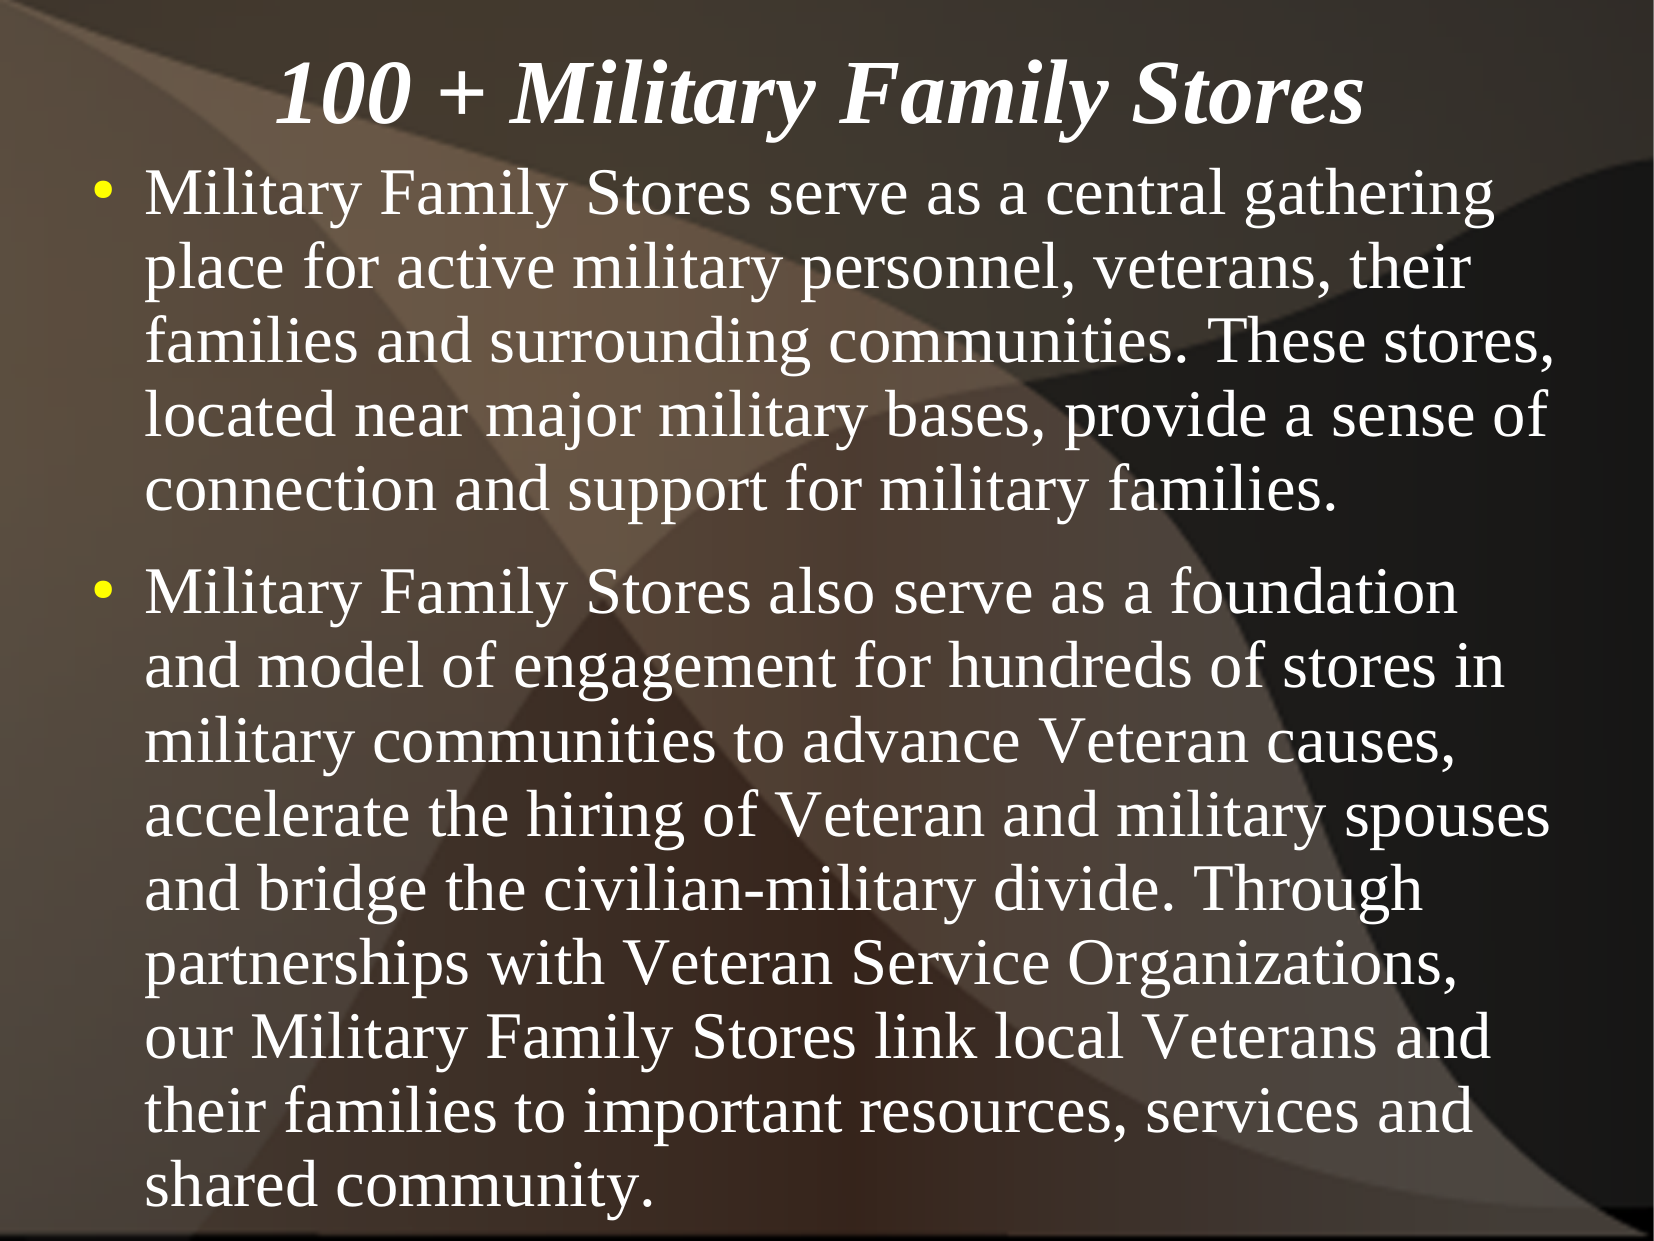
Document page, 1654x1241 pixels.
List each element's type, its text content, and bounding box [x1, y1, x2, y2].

title 100 + Military Family Stores [77, 23, 1566, 162]
picture [0, 0, 1654, 1241]
list Military Family Stores serve as a central gathering place for active military personnel, veterans, their families and surrounding communities. These stores, located near major military bases, provide a sense of connection and support for military families. Military Family Stores also serve as a foundation and model of engagement for hundreds of stores in military communities to advance Veteran causes, accelerate the hiring of Veteran and military spouses and bridge the civilian-military divide. Through partnerships with Veteran Service Organizations, our Military Family Stores link local Veterans and their families to important resources, services and shared community. [73, 154, 1562, 1221]
